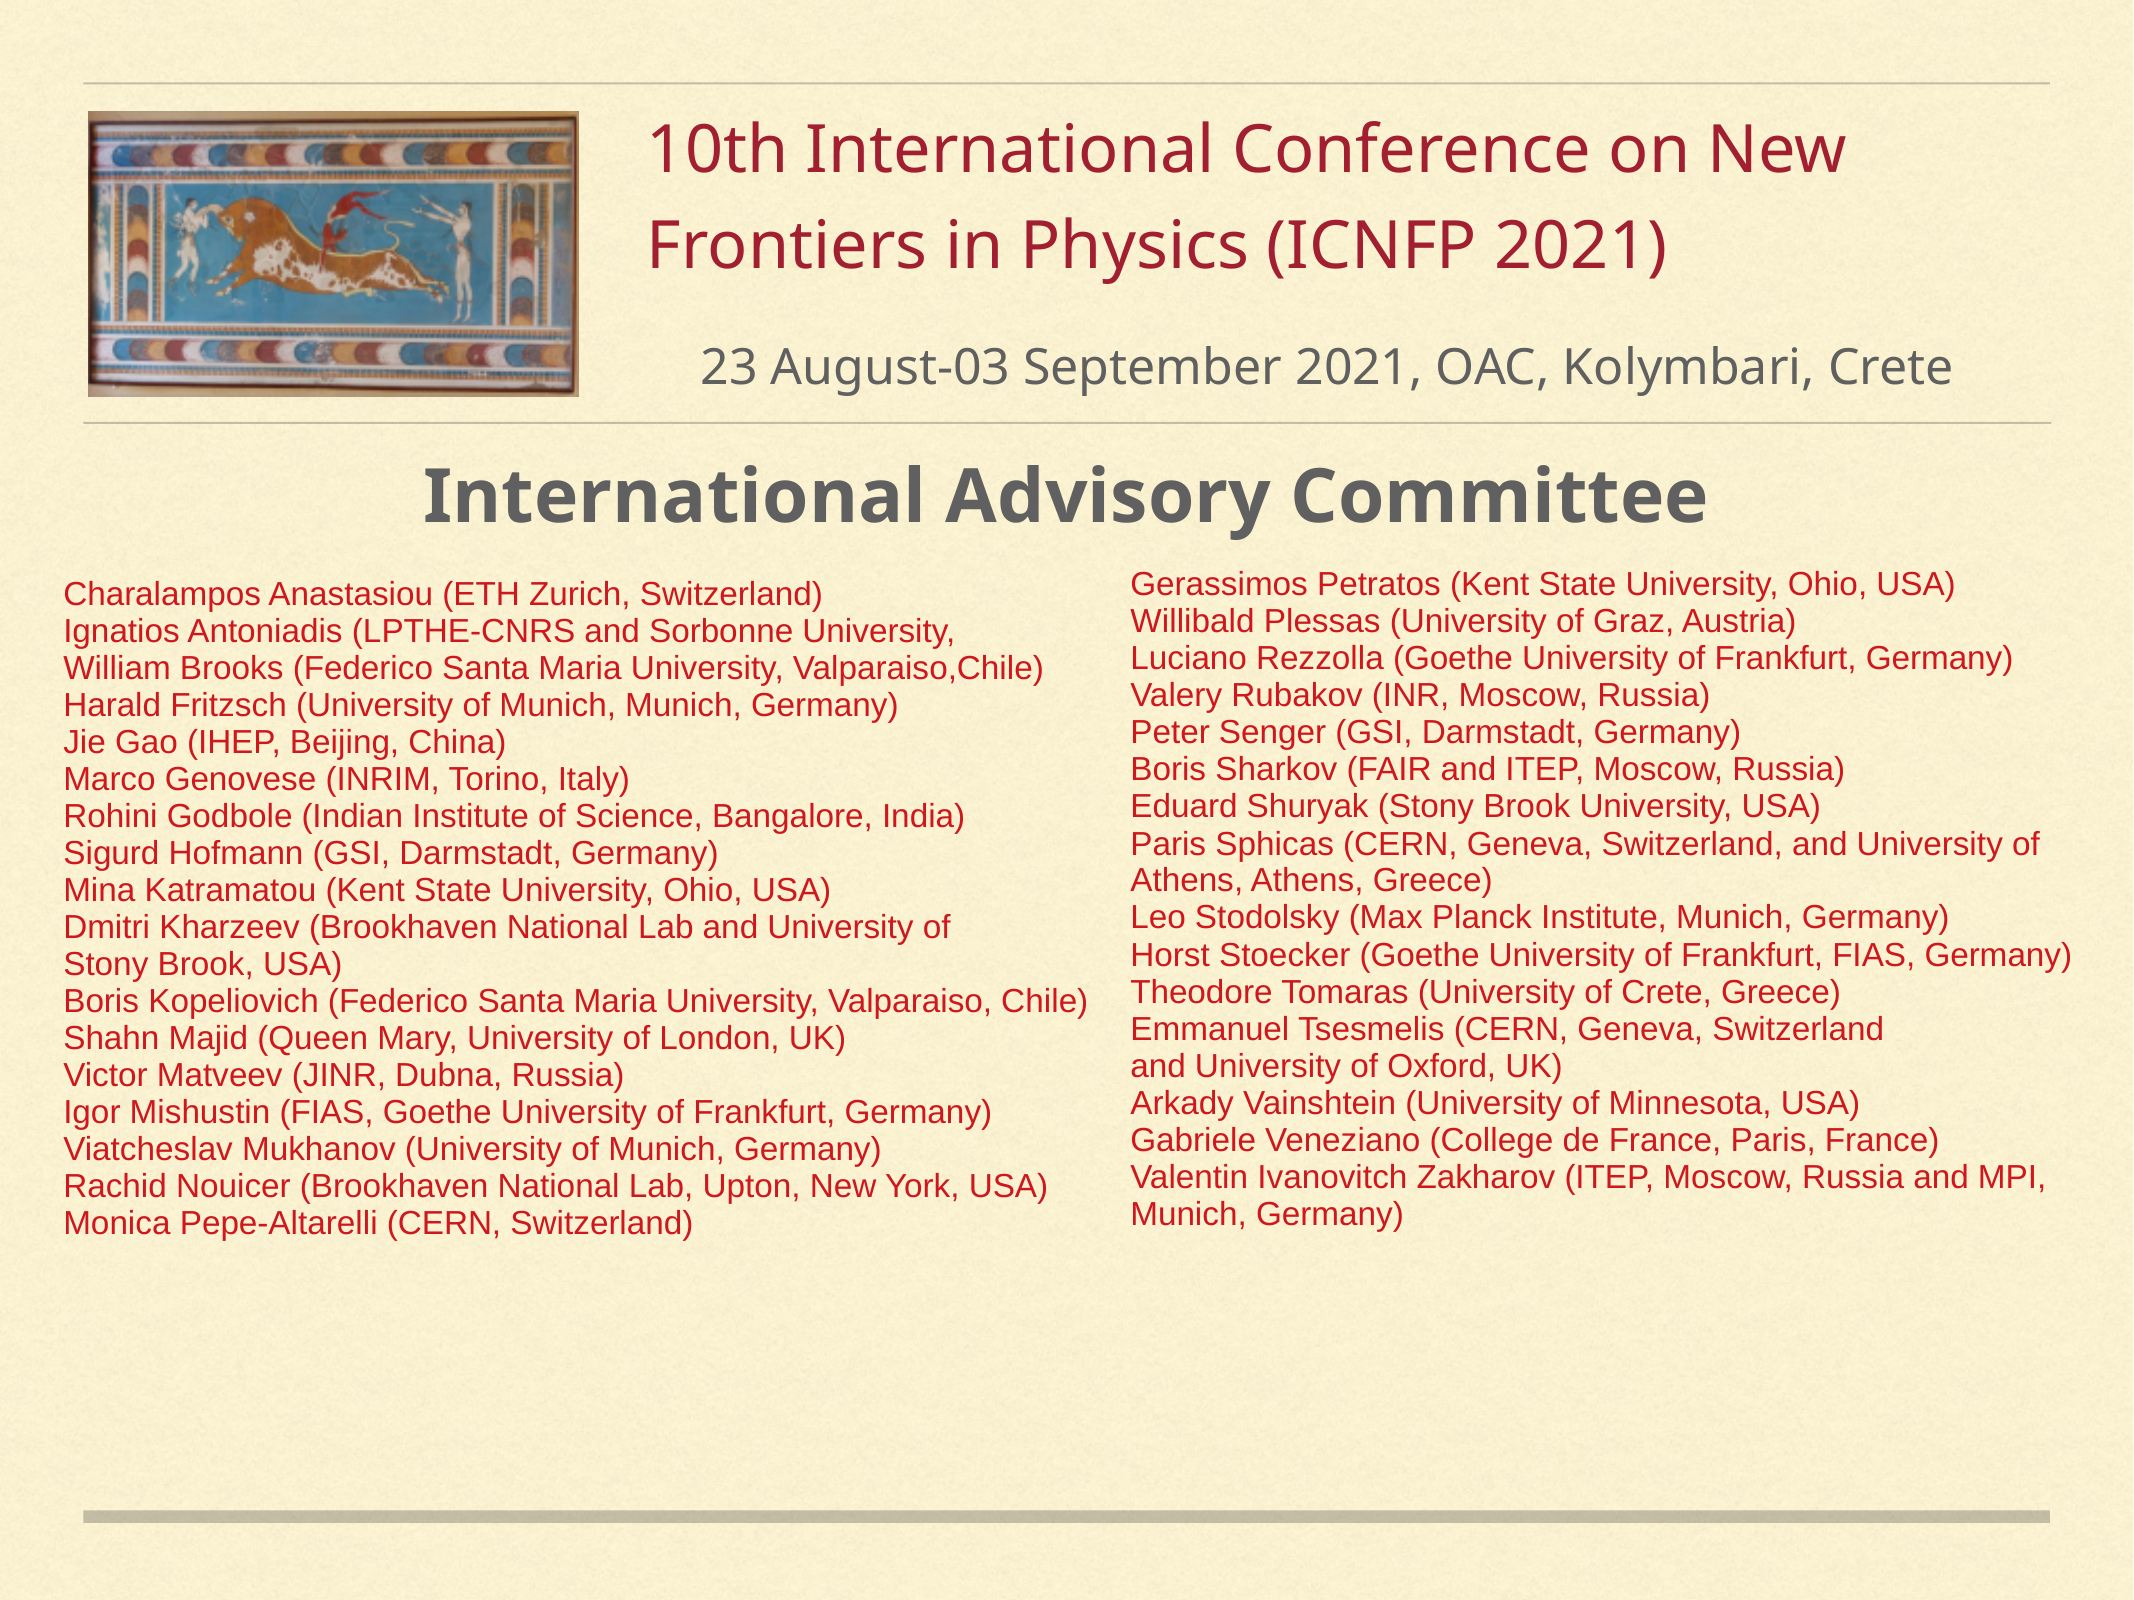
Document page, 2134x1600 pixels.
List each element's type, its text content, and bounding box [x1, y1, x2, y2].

text_box Charalampos Anastasiou (ETH Zurich, Switzerland) Ignatios Antoniadis (LPTHE-CNRS and Sorbonne University, William Brooks (Federico Santa Maria University, Valparaiso,Chile) Harald Fritzsch (University of Munich, Munich, Germany) Jie Gao (IHEP, Beijing, China) Marco Genovese (INRIM, Torino, Italy) Rohini Godbole (Indian Institute of Science, Bangalore, India) Sigurd Hofmann (GSI, Darmstadt, Germany) Mina Katramatou (Kent State University, Ohio, USA) Dmitri Kharzeev (Brookhaven National Lab and University of Stony Brook, USA) Boris Kopeliovich (Federico Santa Maria University, Valparaiso, Chile) Shahn Majid (Queen Mary, University of London, UK) Victor Matveev (JINR, Dubna, Russia) Igor Mishustin (FIAS, Goethe University of Frankfurt, Germany) Viatcheslav Mukhanov (University of Munich, Germany) Rachid Nouicer (Brookhaven National Lab, Upton, New York, USA) Monica Pepe-Altarelli (CERN, Switzerland) [48, 567, 1115, 1423]
text_box Gerassimos Petratos (Kent State University, Ohio, USA) Willibald Plessas (University of Graz, Austria) Luciano Rezzolla (Goethe University of Frankfurt, Germany) Valery Rubakov (INR, Moscow, Russia) Peter Senger (GSI, Darmstadt, Germany) Boris Sharkov (FAIR and ITEP, Moscow, Russia) Eduard Shuryak (Stony Brook University, USA) Paris Sphicas (CERN, Geneva, Switzerland, and University of Athens, Athens, Greece) Leo Stodolsky (Max Planck Institute, Munich, Germany) Horst Stoecker (Goethe University of Frankfurt, FIAS, Germany) Theodore Tomaras (University of Crete, Greece) Emmanuel Tsesmelis (CERN, Geneva, Switzerland and University of Oxford, UK) Arkady Vainshtein (University of Minnesota, USA) Gabriele Veneziano (College de France, Paris, France) Valentin Ivanovitch Zakharov (ITEP, Moscow, Russia and MPI, Munich, Germany) [1115, 516, 2134, 1456]
title 10th International Conference on New Frontiers in Physics (ICNFP 2021) [638, 66, 2130, 305]
picture [0, 0, 2134, 1600]
text_box International Advisory Committee [415, 438, 1718, 546]
text_box 23 August-03 September 2021, OAC, Kolymbari, Crete [520, 326, 2134, 403]
